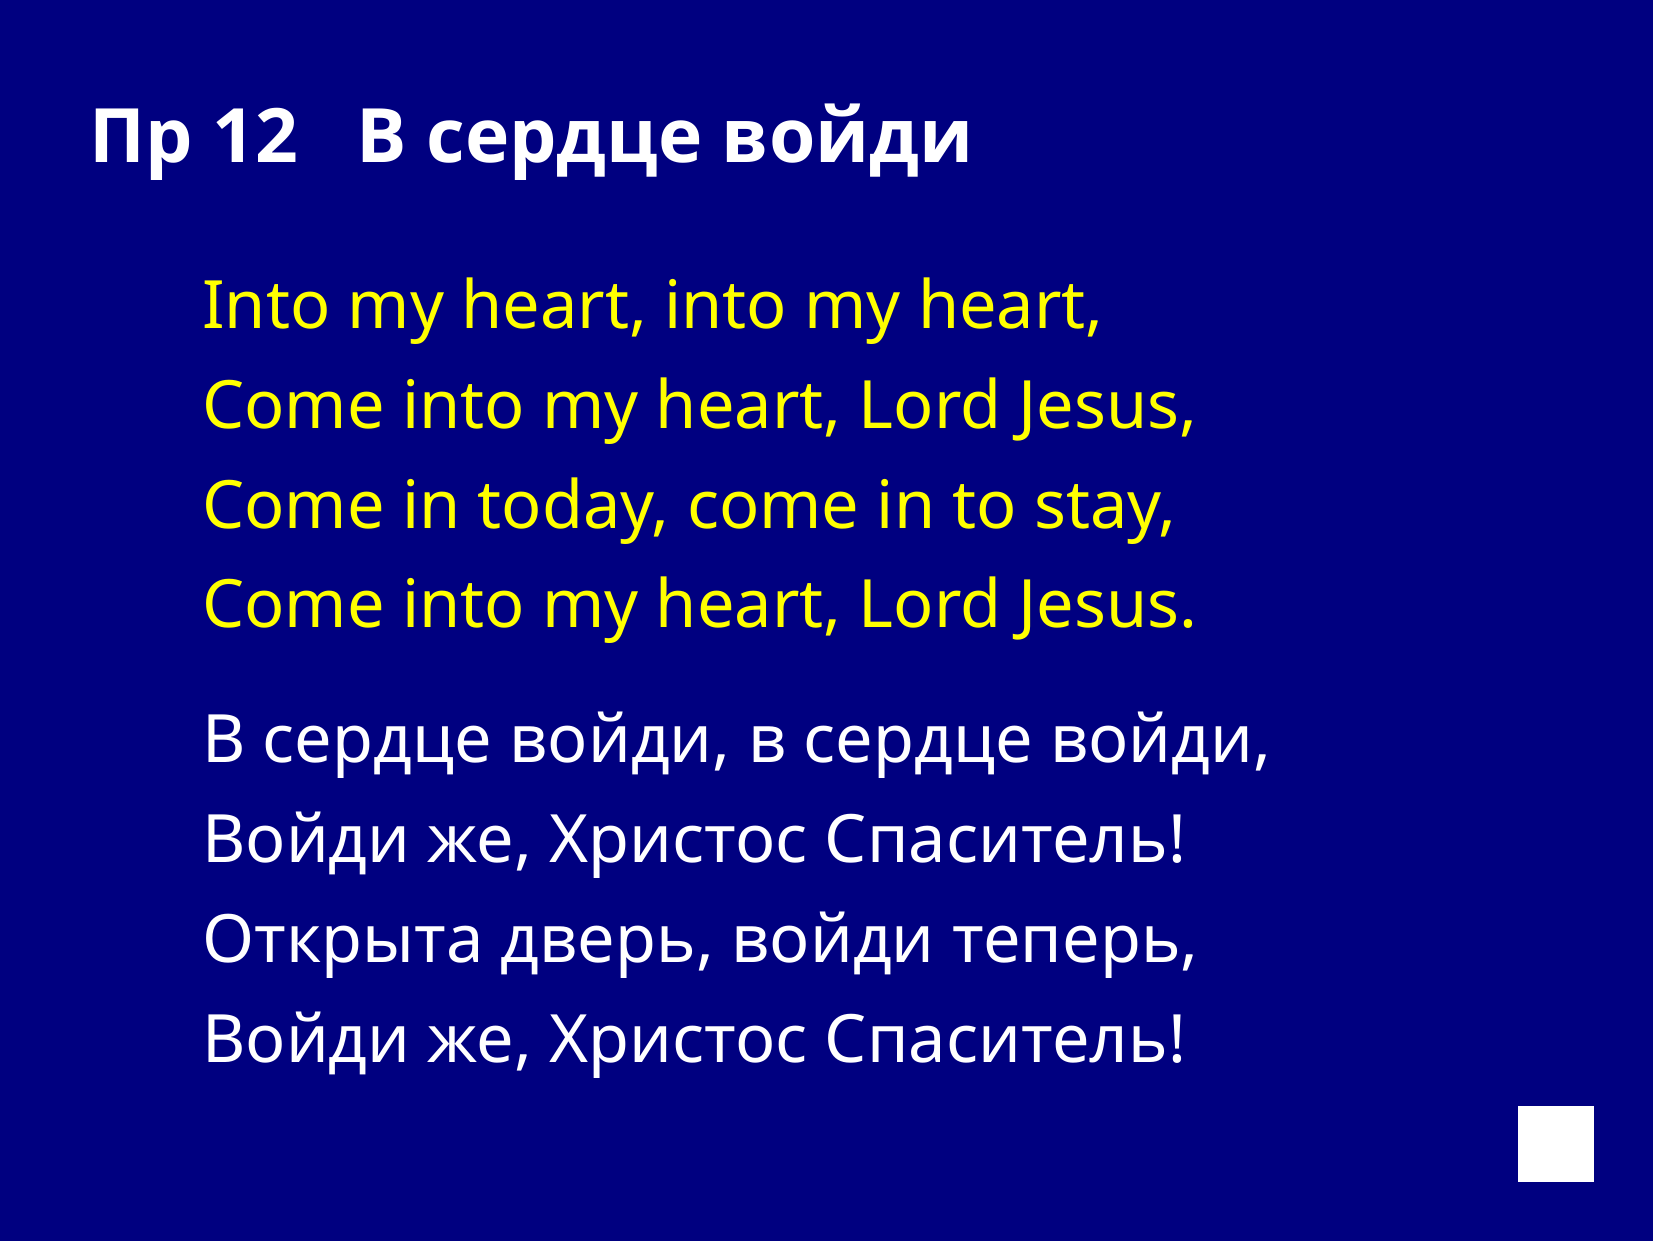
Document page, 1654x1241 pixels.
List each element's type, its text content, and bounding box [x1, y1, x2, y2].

text_box В сердце войди, в сердце войди, Войди же, Христос Спаситель! Открыта дверь, войди теперь, Войди же, Христос Спаситель! [75, 675, 1576, 1163]
text_box Into my heart, into my heart, Come into my heart, Lord Jesus, Come in today, come in to stay, Come into my heart, Lord Jesus. [75, 188, 1576, 638]
text_box [1518, 1106, 1594, 1182]
text_box Пр 12 В сердце войди [75, 75, 1576, 188]
